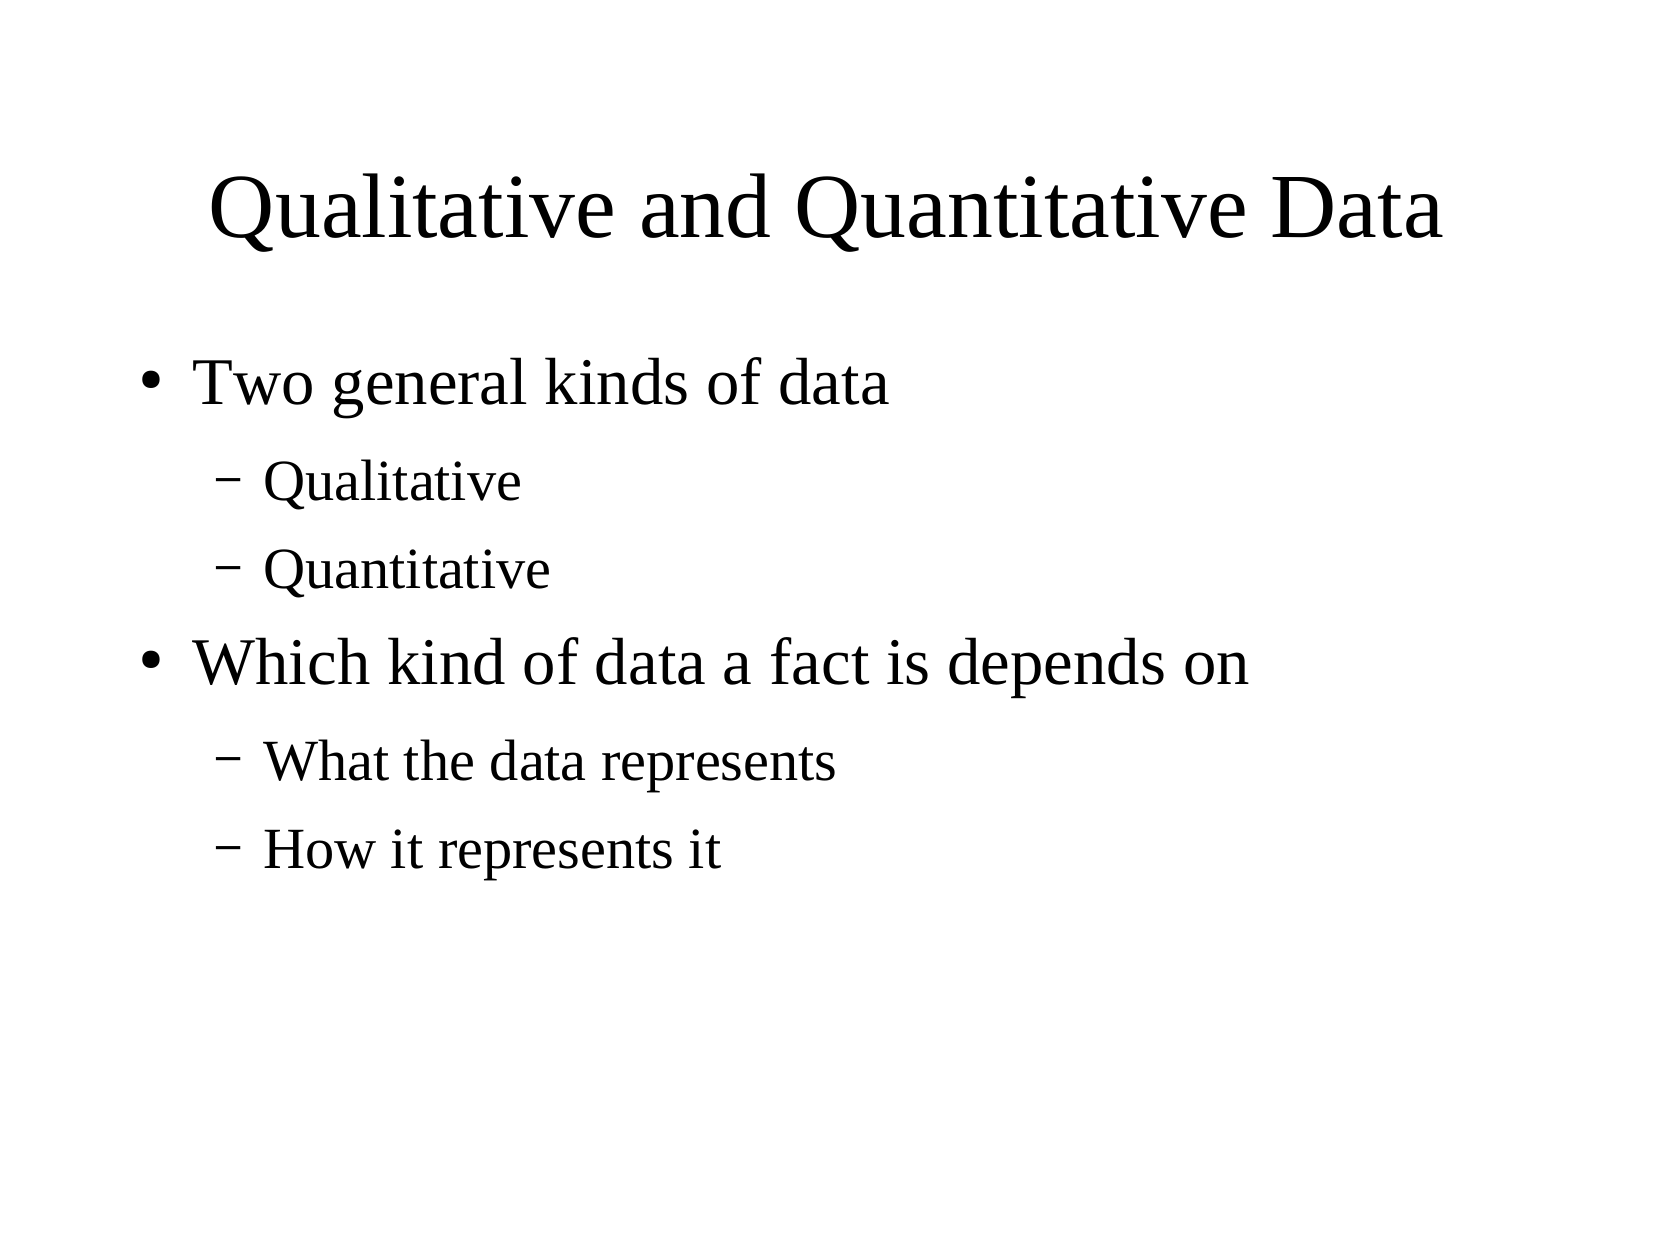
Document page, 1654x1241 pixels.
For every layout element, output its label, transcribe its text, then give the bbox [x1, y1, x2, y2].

list Two general kinds of data Qualitative Quantitative Which kind of data a fact is depends on What the data represents How it represents it [121, 344, 1534, 1127]
title Qualitative and Quantitative Data [121, 102, 1534, 311]
